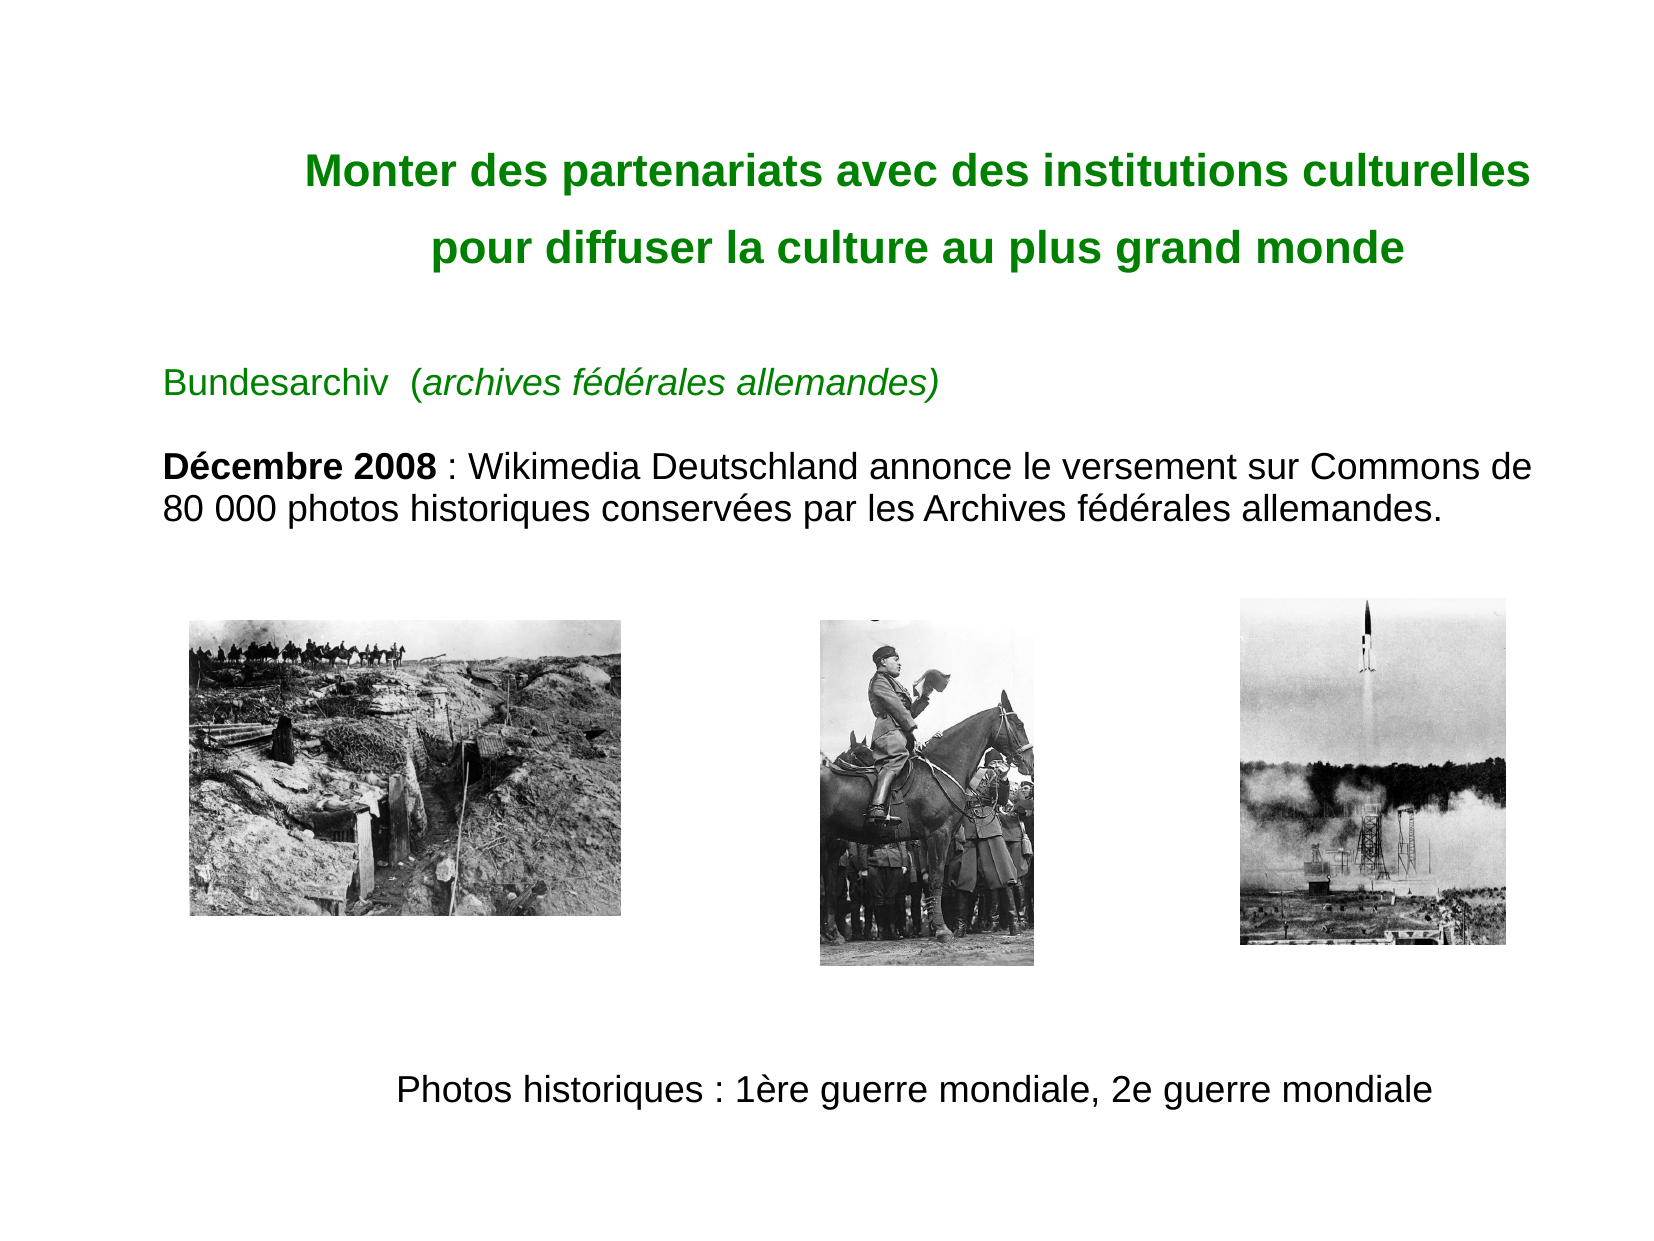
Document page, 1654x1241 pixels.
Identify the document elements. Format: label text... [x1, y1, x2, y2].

picture [1240, 598, 1506, 945]
text_box Photos historiques : 1ère guerre mondiale, 2e guerre mondiale [381, 1061, 1452, 1118]
picture [820, 620, 1034, 966]
picture [189, 620, 621, 916]
text_box Bundesarchiv (archives fédérales allemandes) Décembre 2008 : Wikimedia Deutschland annonce le versement sur Commons de 80 000 photos historiques conservées par les Archives fédérales allemandes. [147, 354, 1552, 580]
text_box Monter des partenariats avec des institutions culturelles pour diffuser la culture au plus grand monde [289, 111, 1547, 255]
